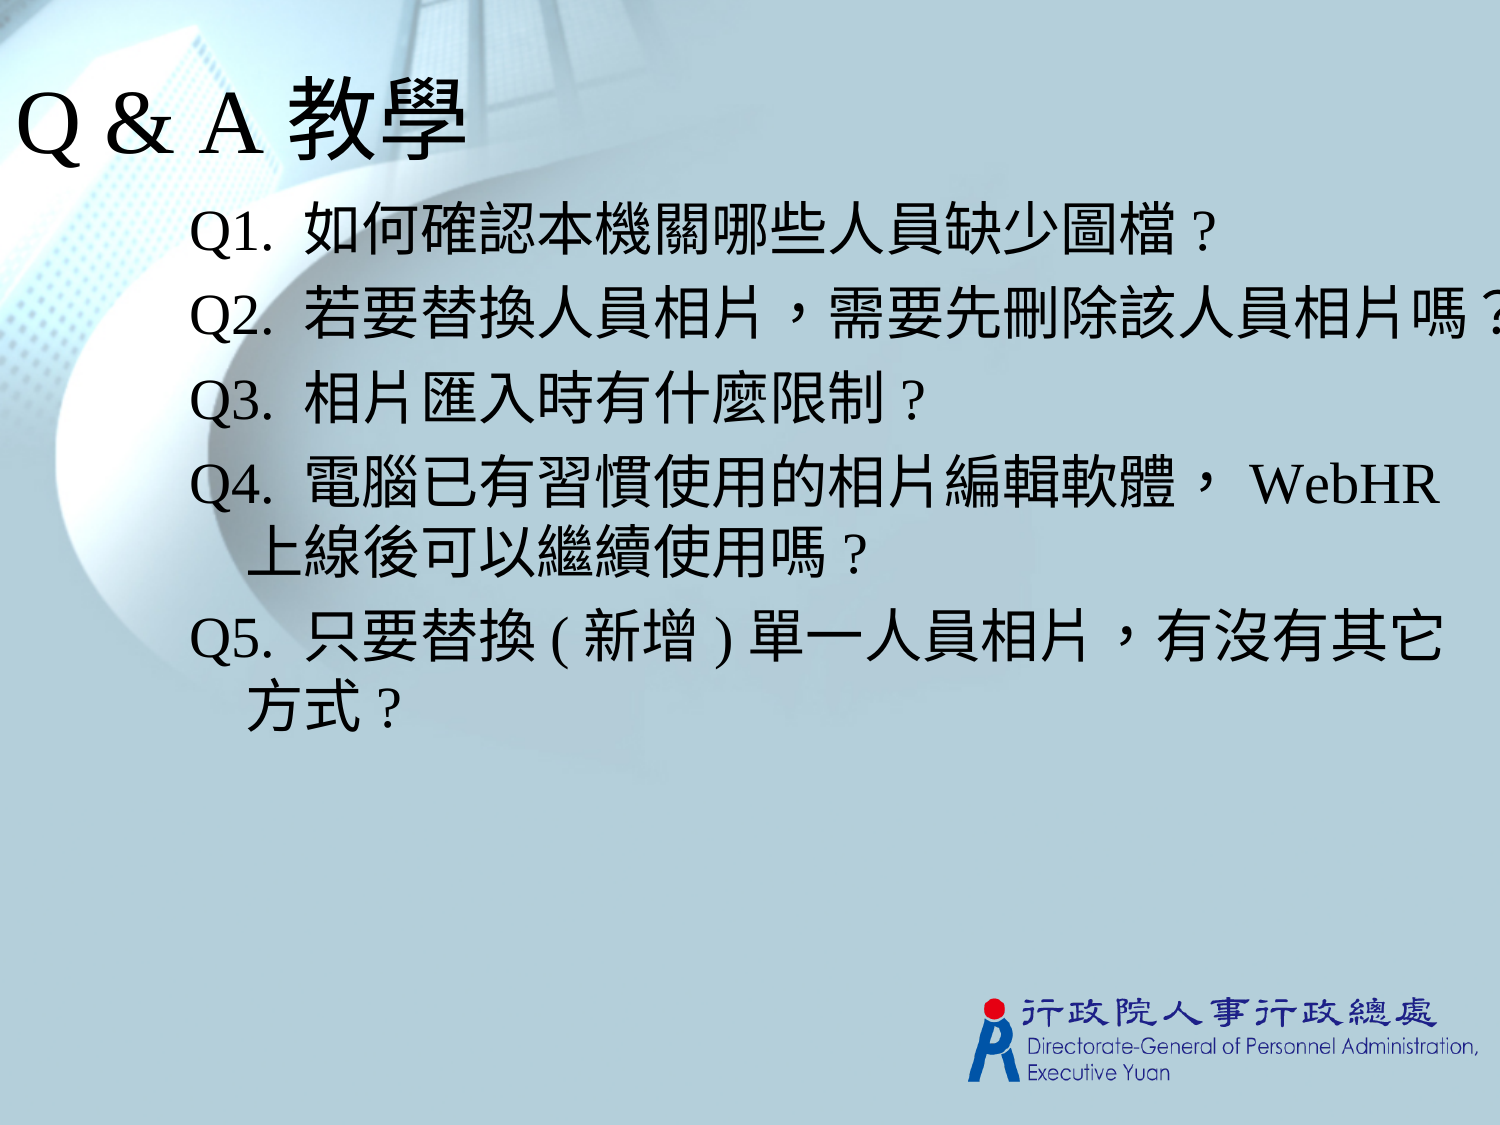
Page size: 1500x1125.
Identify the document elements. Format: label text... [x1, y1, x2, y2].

list Q1. 如何確認本機關哪些人員缺少圖檔? Q2. 若要替換人員相片，需要先刪除該人員相片嗎？ Q3. 相片匯入時有什麼限制? Q4. 電腦已有習慣使用的相片編輯軟體，WebHR上線後可以繼續使用嗎? Q5. 只要替換(新增)單一人員相片，有沒有其它方式? [117, 184, 1500, 787]
title Q & A教學 [0, 23, 1276, 211]
